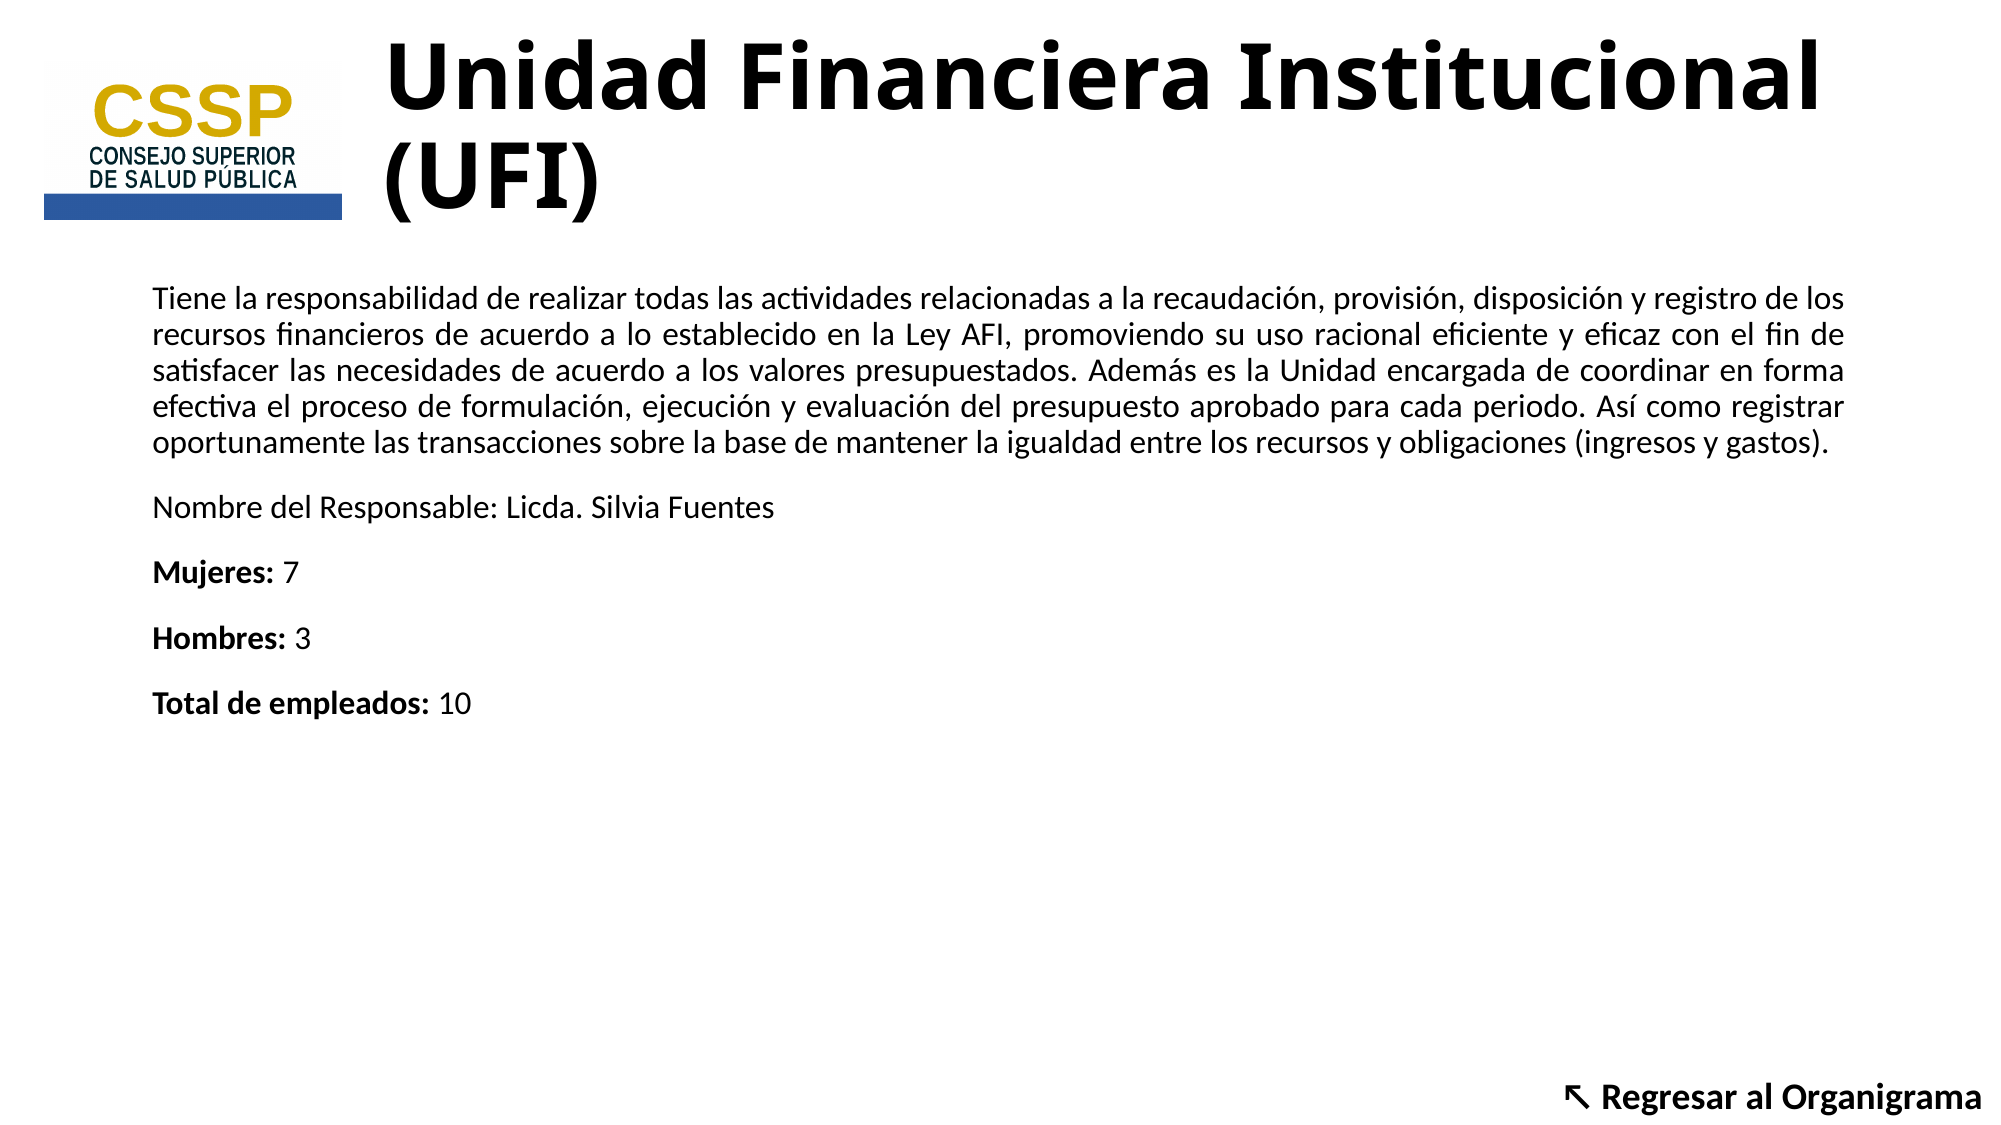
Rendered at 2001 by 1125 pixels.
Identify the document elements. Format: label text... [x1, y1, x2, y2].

list Tiene la responsabilidad de realizar todas las actividades relacionadas a la recaudación, provisión, disposición y registro de los recursos financieros de acuerdo a lo establecido en la Ley AFI, promoviendo su uso racional eficiente y eficaz con el fin de satisfacer las necesidades de acuerdo a los valores presupuestados. Además es la Unidad encargada de coordinar en forma efectiva el proceso de formulación, ejecución y evaluación del presupuesto aprobado para cada periodo. Así como registrar oportunamente las transacciones sobre la base de mantener la igualdad entre los recursos y obligaciones (ingresos y gastos). Nombre del Responsable: Licda. Silvia Fuentes Mujeres: 7 Hombres: 3 Total de empleados: 10 [137, 273, 1863, 1066]
text_box ↖ Regresar al Organigrama [1546, 1064, 1999, 1125]
picture [44, 61, 342, 220]
title Unidad Financiera Institucional (UFI) [368, 22, 1863, 241]
